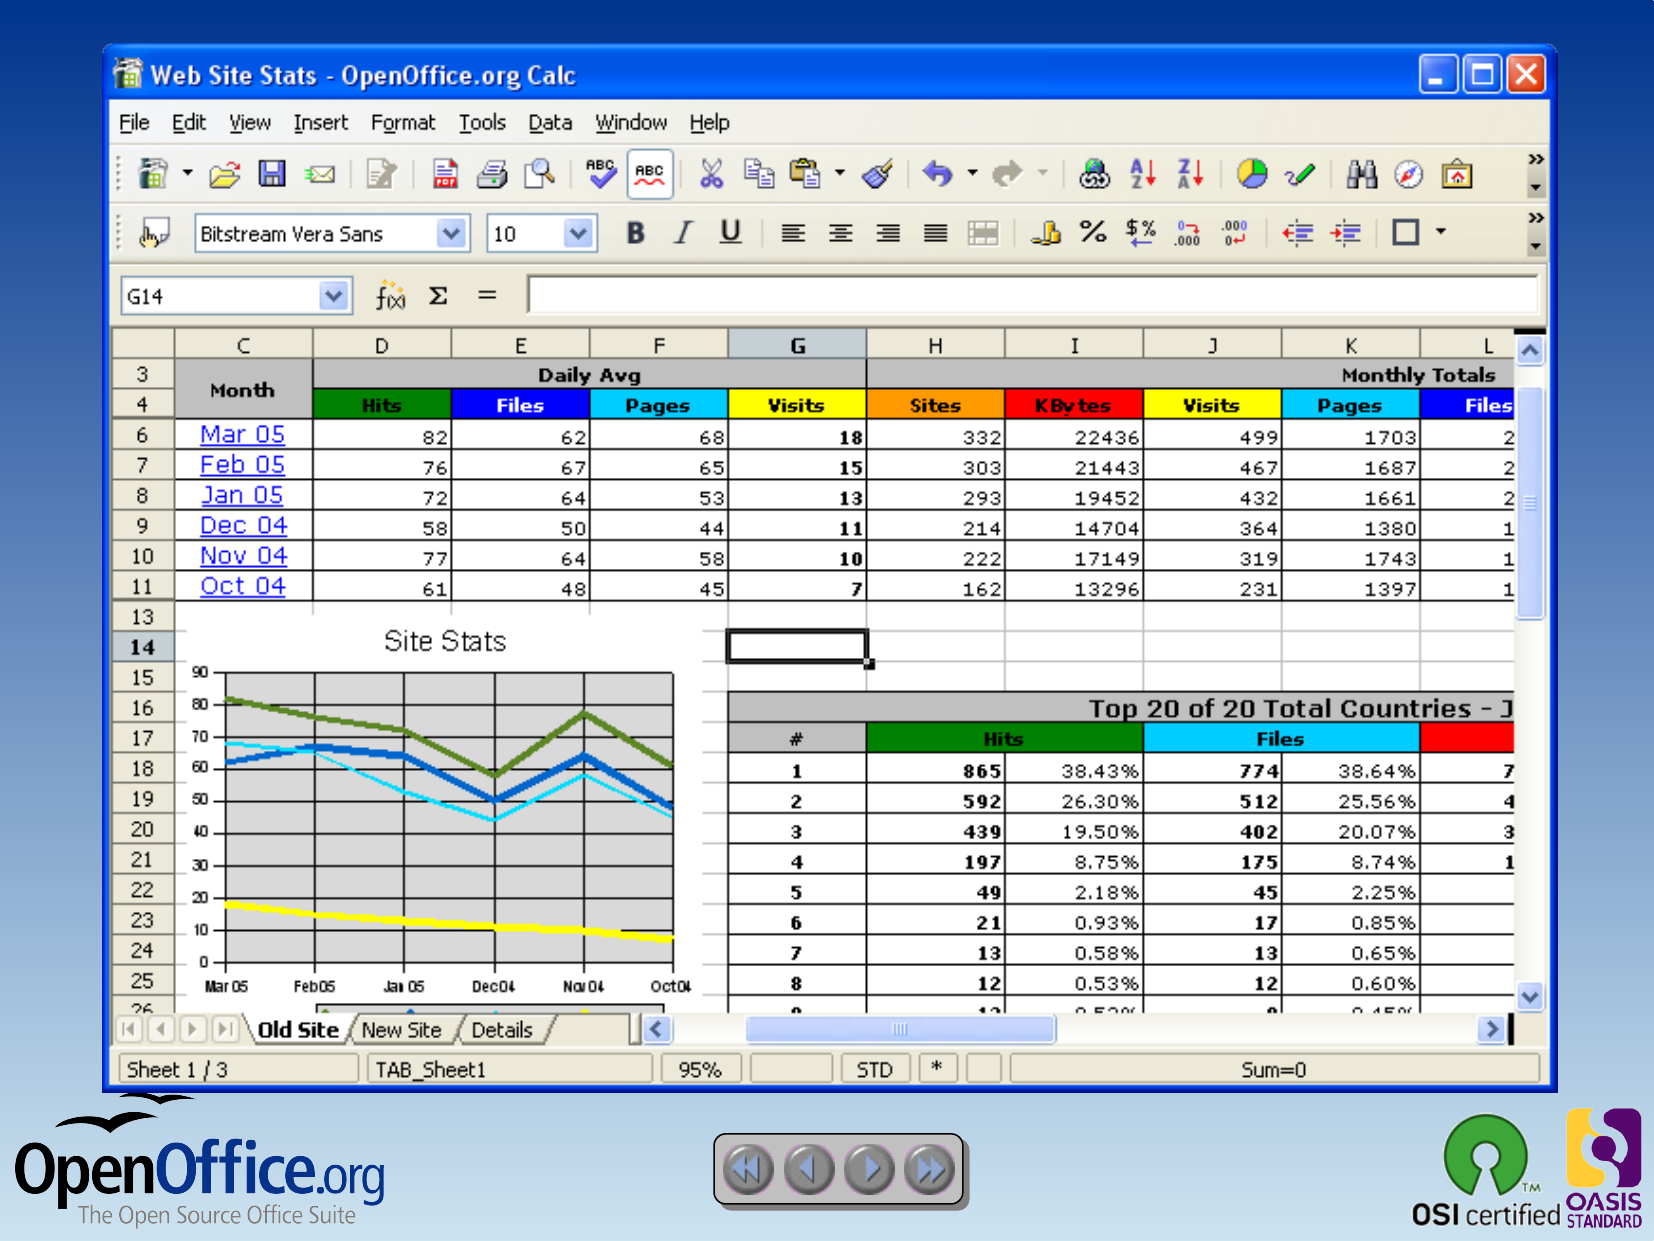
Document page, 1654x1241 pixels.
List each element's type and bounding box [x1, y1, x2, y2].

picture [784, 1144, 835, 1195]
text_box [714, 1133, 963, 1204]
picture [1405, 1102, 1654, 1238]
picture [723, 1144, 774, 1195]
picture [15, 43, 1558, 1229]
picture [844, 1144, 895, 1195]
picture [904, 1144, 955, 1195]
